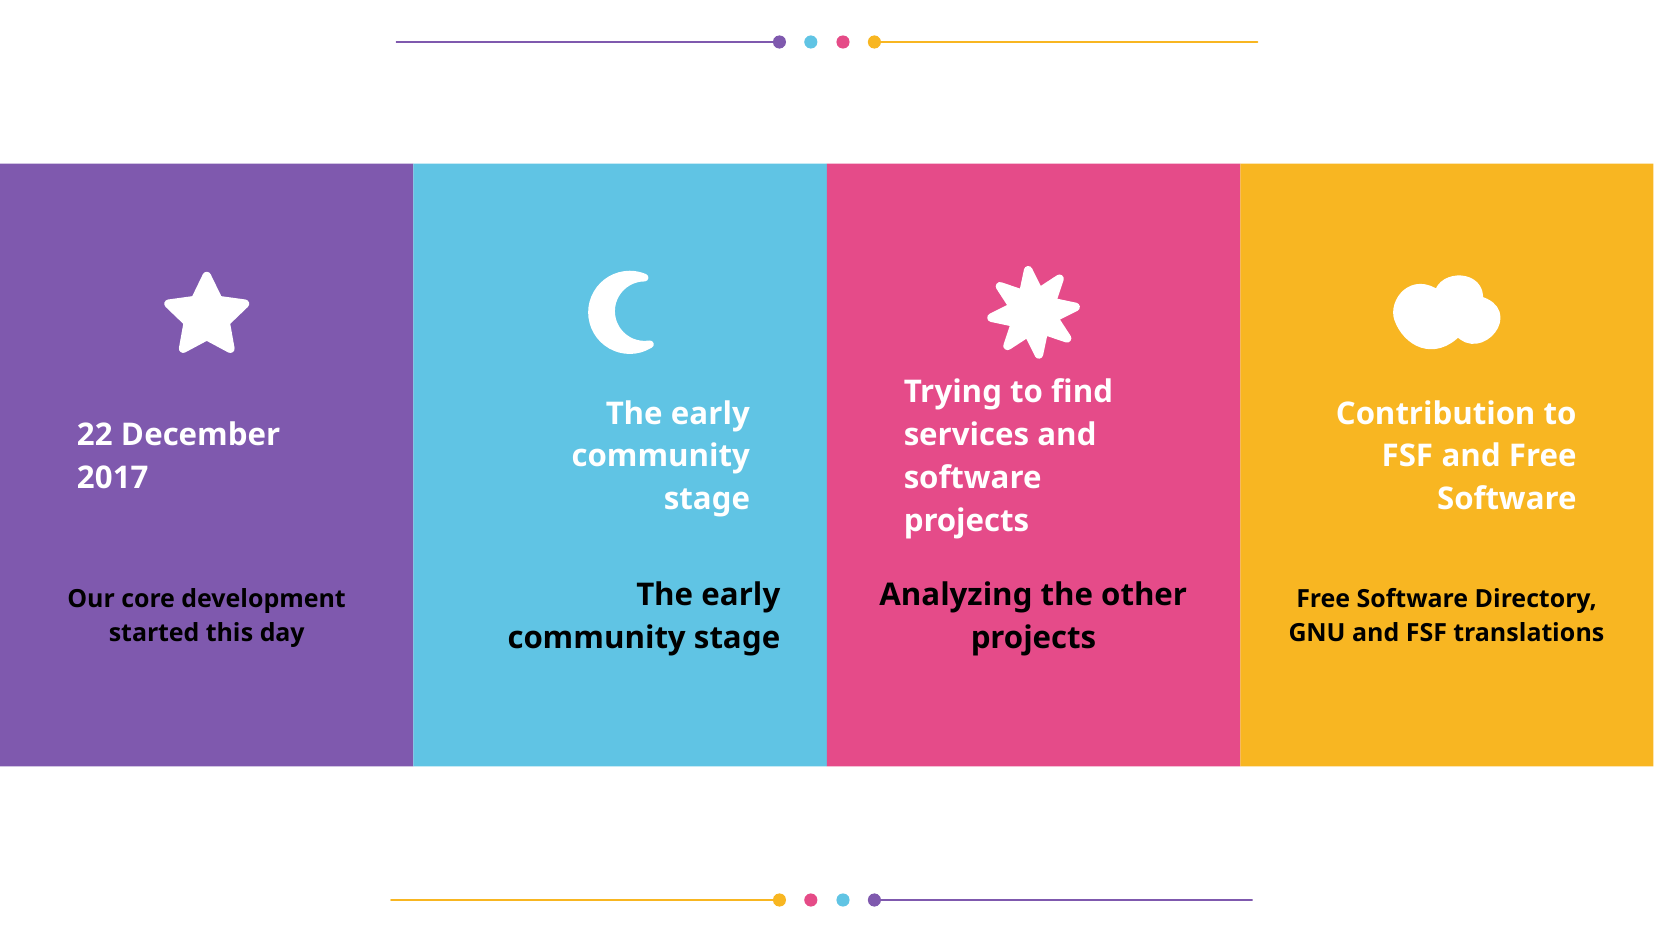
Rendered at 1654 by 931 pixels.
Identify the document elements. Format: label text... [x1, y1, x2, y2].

title 22 December 2017 [76, 401, 337, 508]
title Our core development started this day [46, 492, 368, 737]
title The early community stage [490, 400, 751, 510]
text_box [596, 280, 628, 346]
title Trying to find services and software projects [903, 382, 1164, 528]
title Free Software Directory, GNU and FSF translations [1286, 492, 1608, 737]
title The early community stage [459, 492, 781, 737]
title Contribution to FSF and Free Software [1316, 400, 1577, 510]
title Analyzing the other projects [873, 492, 1194, 737]
text_box [1402, 285, 1491, 340]
text_box [1007, 286, 1059, 338]
text_box [180, 288, 234, 339]
